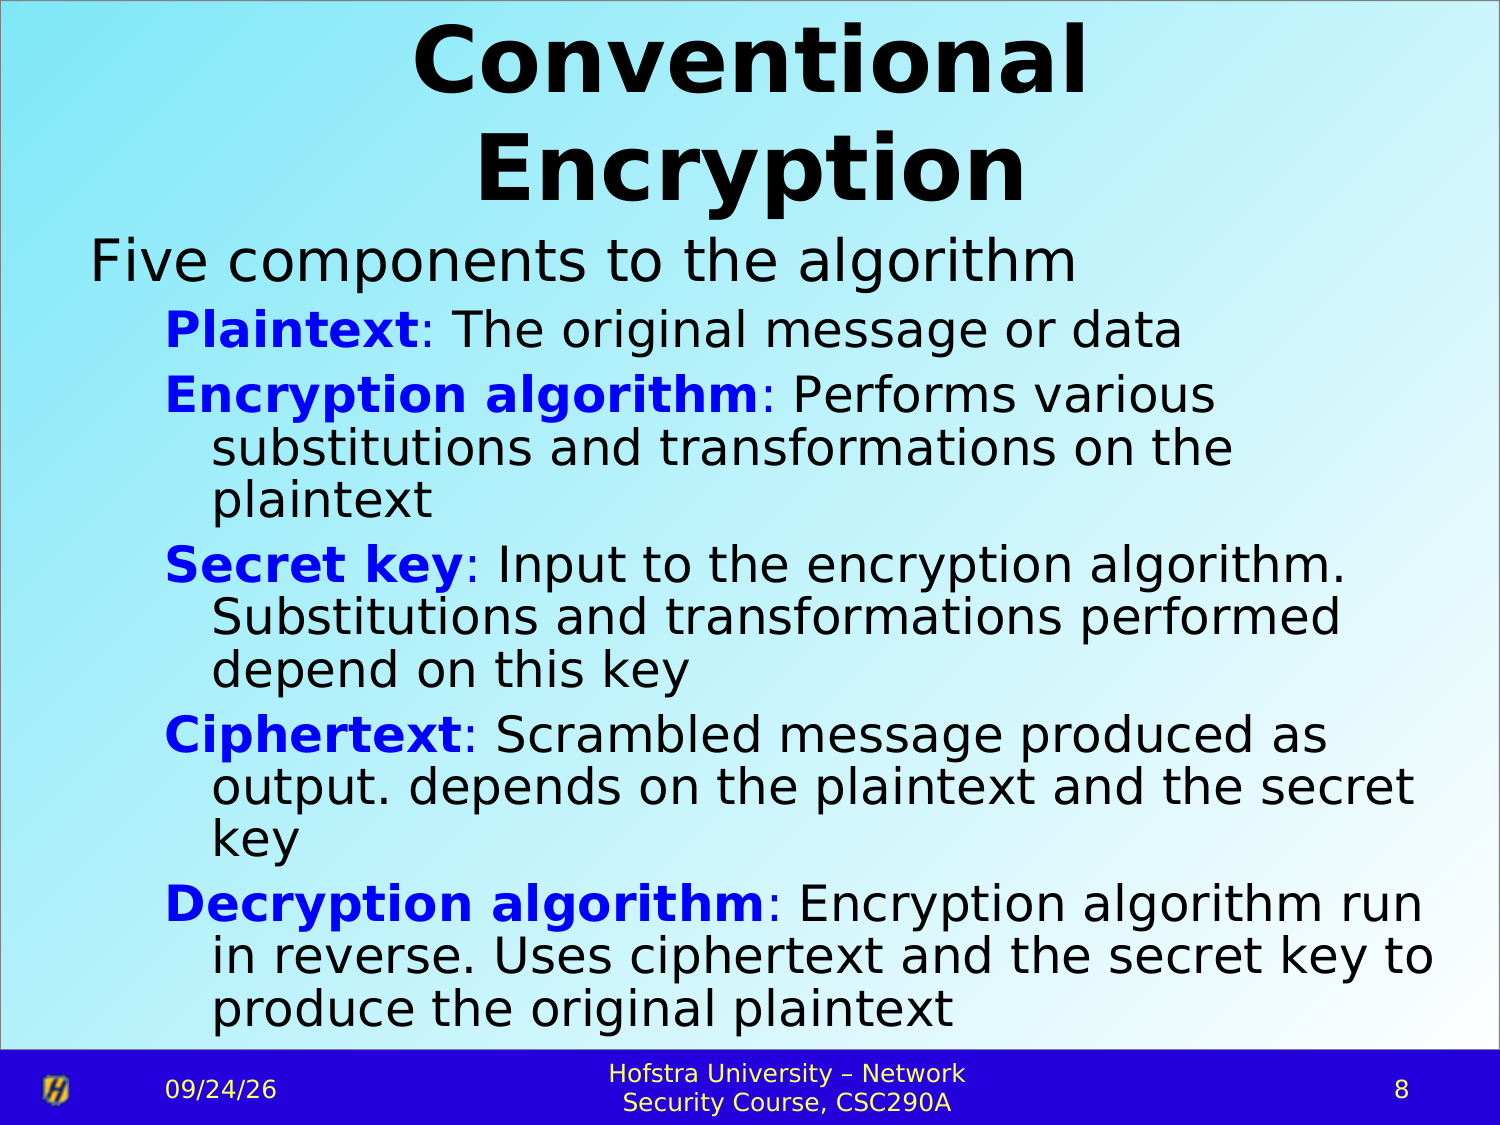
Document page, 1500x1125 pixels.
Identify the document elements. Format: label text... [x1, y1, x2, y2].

title Conventional Encryption [112, 0, 1391, 224]
list Five components to the algorithm Plaintext: The original message or data Encryption algorithm: Performs various substitutions and transformations on the plaintext Secret key: Input to the encryption algorithm. Substitutions and transformations performed depend on this key Ciphertext: Scrambled message produced as output. depends on the plaintext and the secret key Decryption algorithm: Encryption algorithm run in reverse. Uses ciphertext and the secret key to produce the original plaintext [75, 224, 1457, 1052]
picture [37, 1072, 76, 1110]
